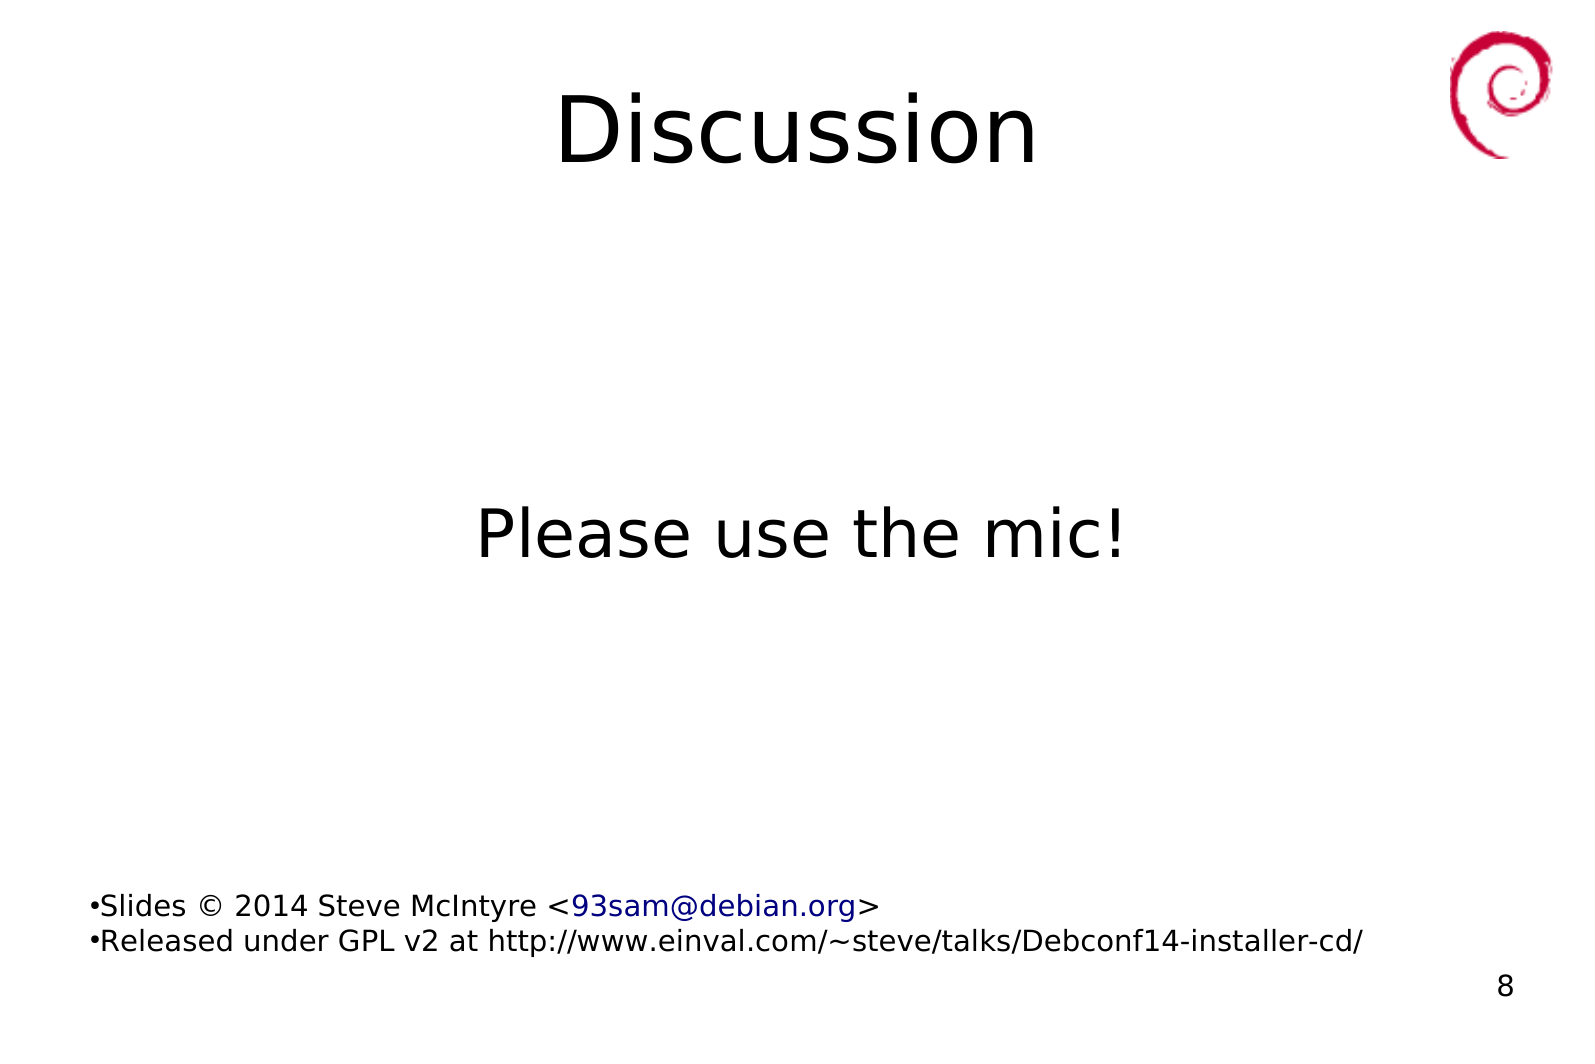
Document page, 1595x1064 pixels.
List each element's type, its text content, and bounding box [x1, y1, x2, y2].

text_box Please use the mic! [378, 495, 1228, 574]
title Discussion [79, 49, 1515, 213]
picture [1450, 31, 1555, 159]
text_box Slides © 2014 Steve McIntyre <93sam@debian.org> Released under GPL v2 at http://www.einval.com/~steve/talks/Debconf14-installer-cd/ [75, 882, 1463, 975]
